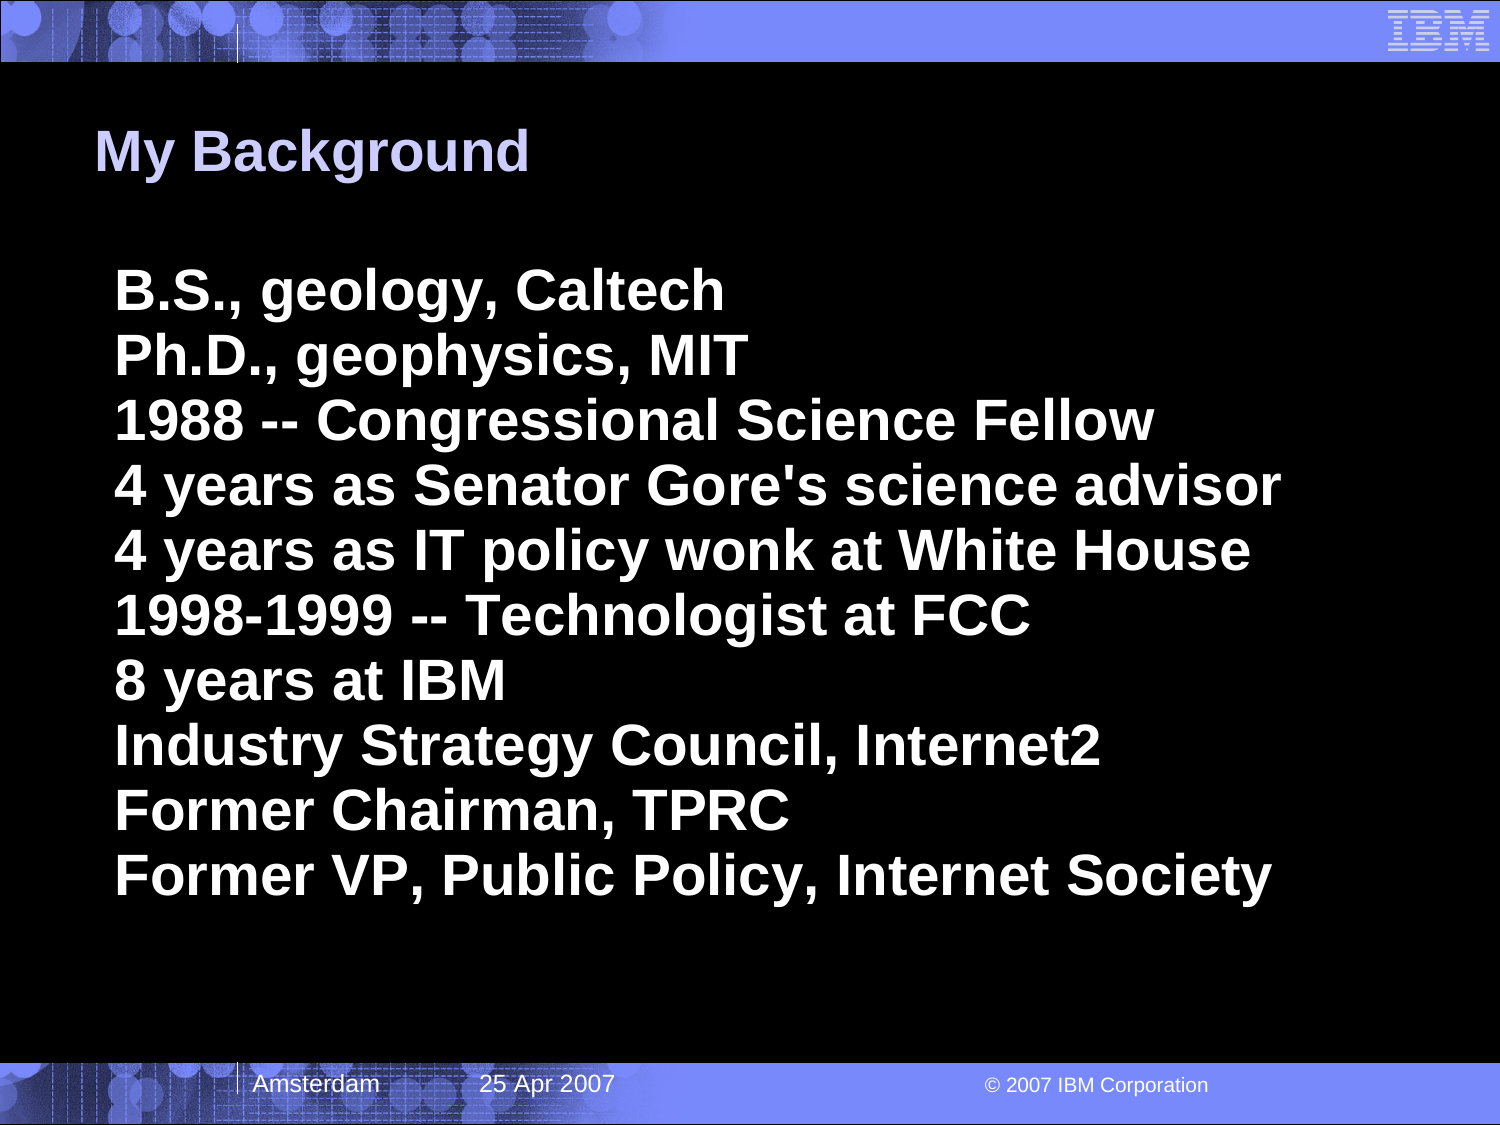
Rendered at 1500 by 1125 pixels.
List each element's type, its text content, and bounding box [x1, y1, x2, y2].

list B.S., geology, Caltech Ph.D., geophysics, MIT 1988 -- Congressional Science Fellow 4 years as Senator Gore's science advisor 4 years as IT policy wonk at White House 1998-1999 -- Technologist at FCC 8 years at IBM Industry Strategy Council, Internet2 Former Chairman, TPRC Former VP, Public Policy, Internet Society [99, 249, 1389, 995]
picture [1, 1, 1500, 62]
title My Background [79, 116, 1433, 199]
picture [0, 1063, 1500, 1124]
